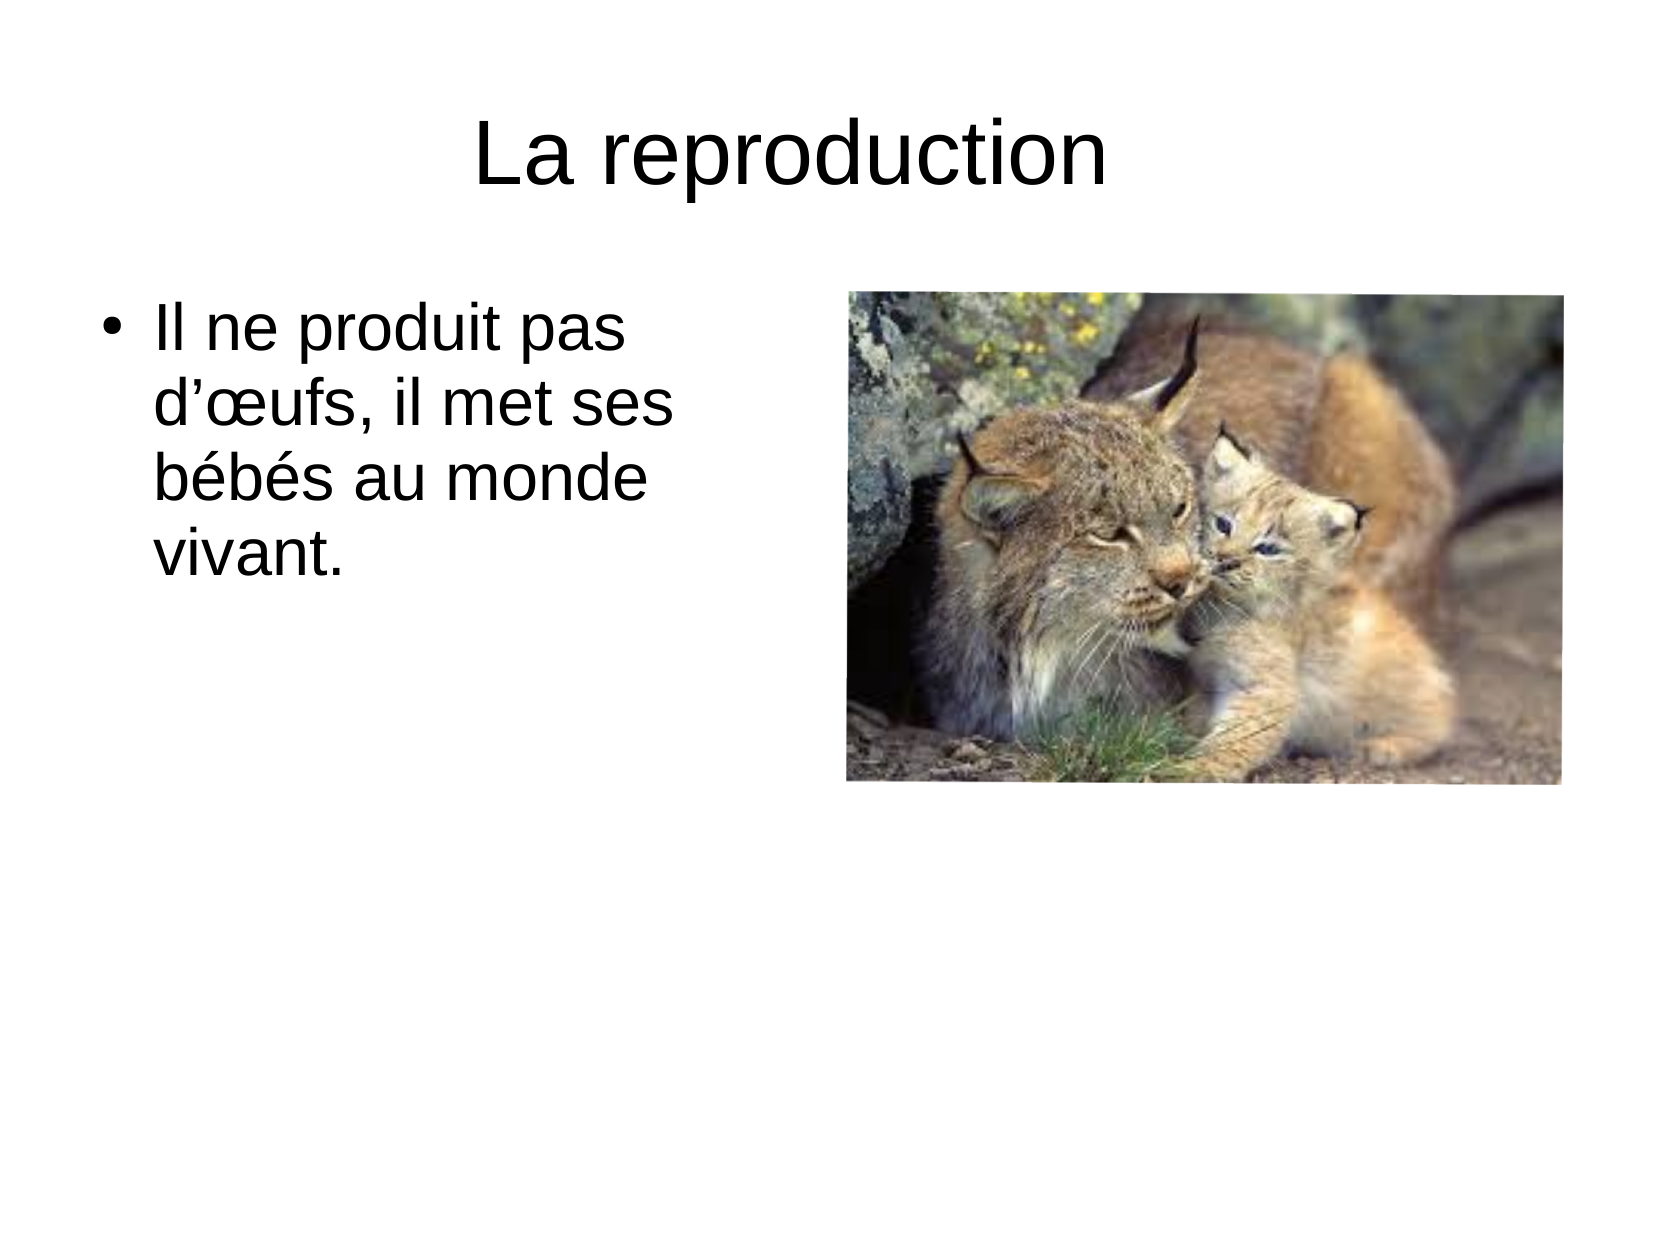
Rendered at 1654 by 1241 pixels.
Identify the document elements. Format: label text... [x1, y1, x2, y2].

list Il ne produit pas d’œufs, il met ses bébés au monde vivant. [82, 290, 809, 1010]
picture [845, 290, 1564, 786]
title La reproduction [47, 49, 1536, 257]
